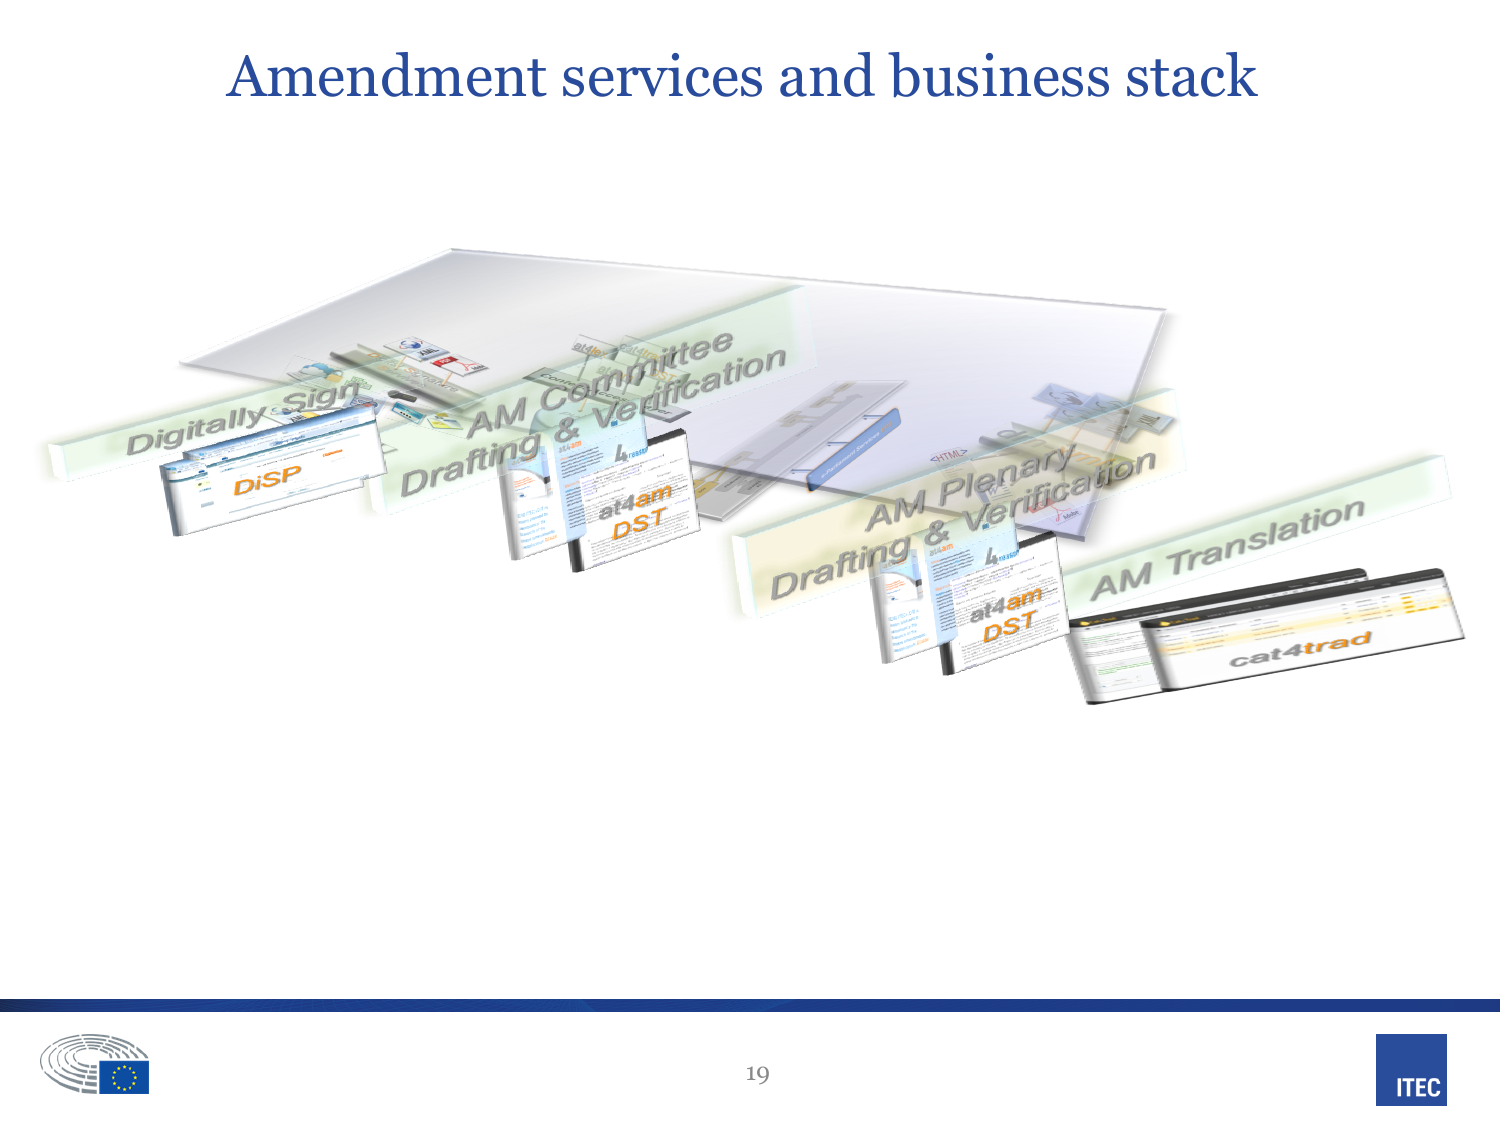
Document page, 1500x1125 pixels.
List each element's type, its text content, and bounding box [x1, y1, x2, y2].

picture [40, 1034, 149, 1094]
picture [15, 196, 1479, 966]
picture [0, 999, 1500, 1012]
picture [1376, 1034, 1447, 1106]
title Amendment services and business stack [26, 66, 1459, 149]
